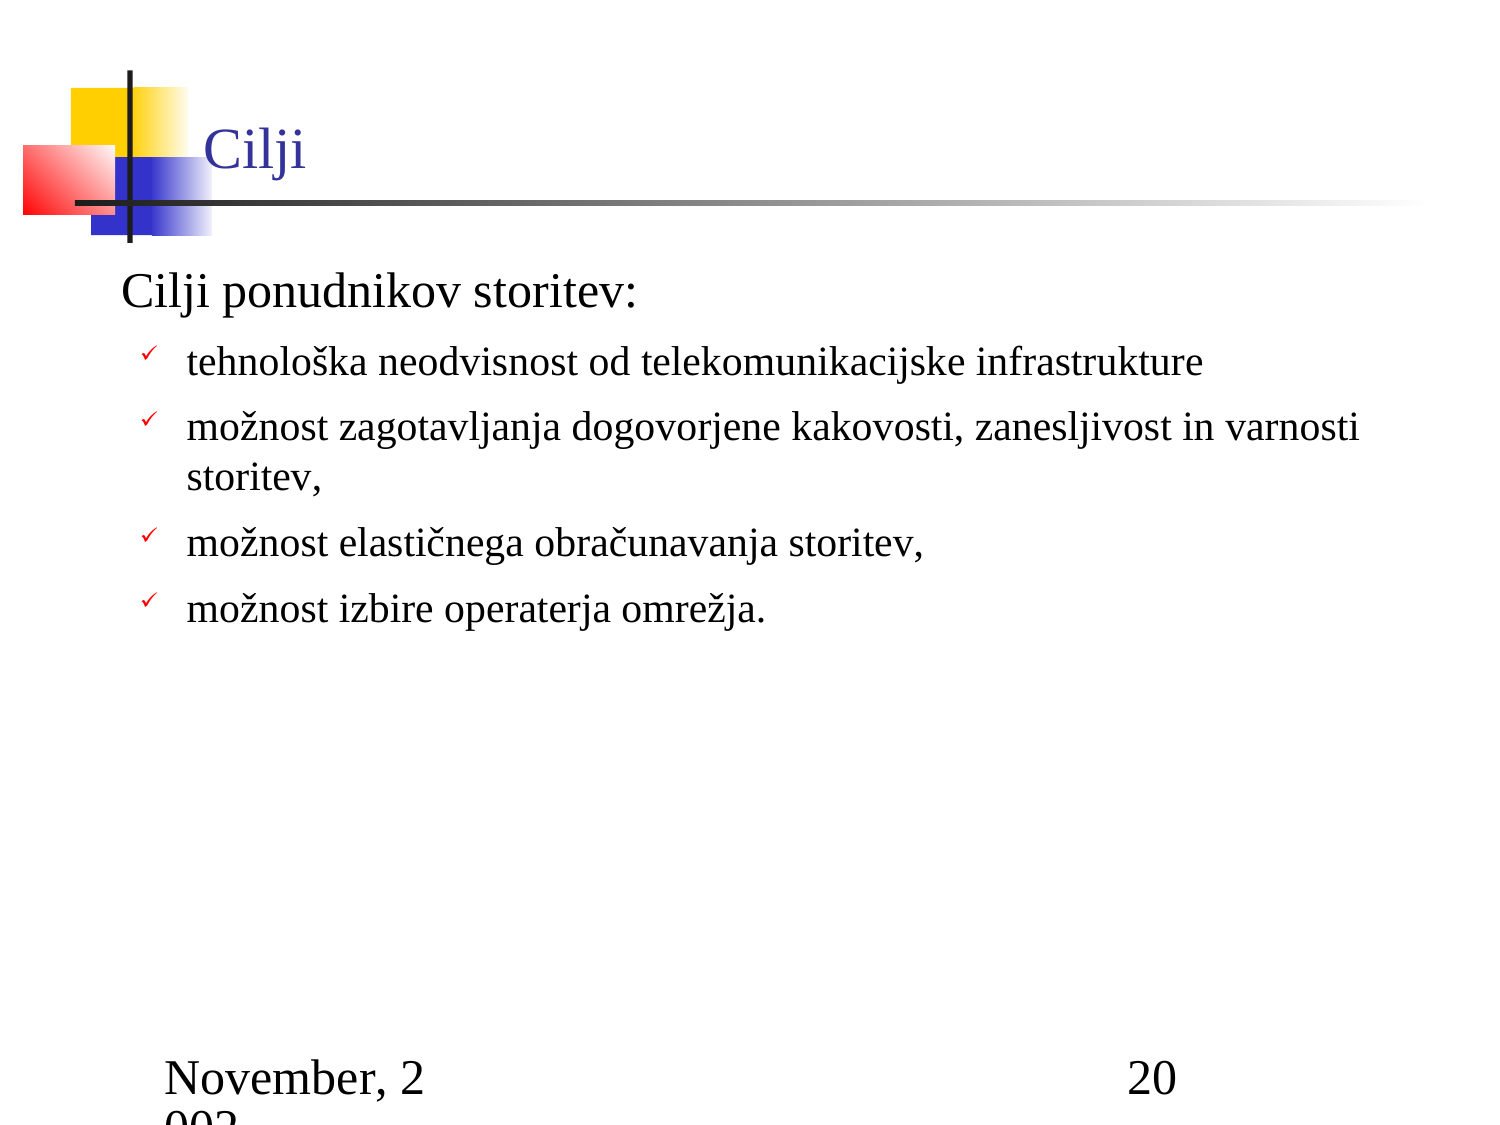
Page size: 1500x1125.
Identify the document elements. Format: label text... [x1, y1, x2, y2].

title Cilji [188, 101, 1468, 188]
list Cilji ponudnikov storitev: tehnološka neodvisnost od telekomunikacijske infrastrukture možnost zagotavljanja dogovorjene kakovosti, zanesljivost in varnosti storitev, možnost elastičnega obračunavanja storitev, možnost izbire operaterja omrežja. [50, 249, 1469, 1007]
